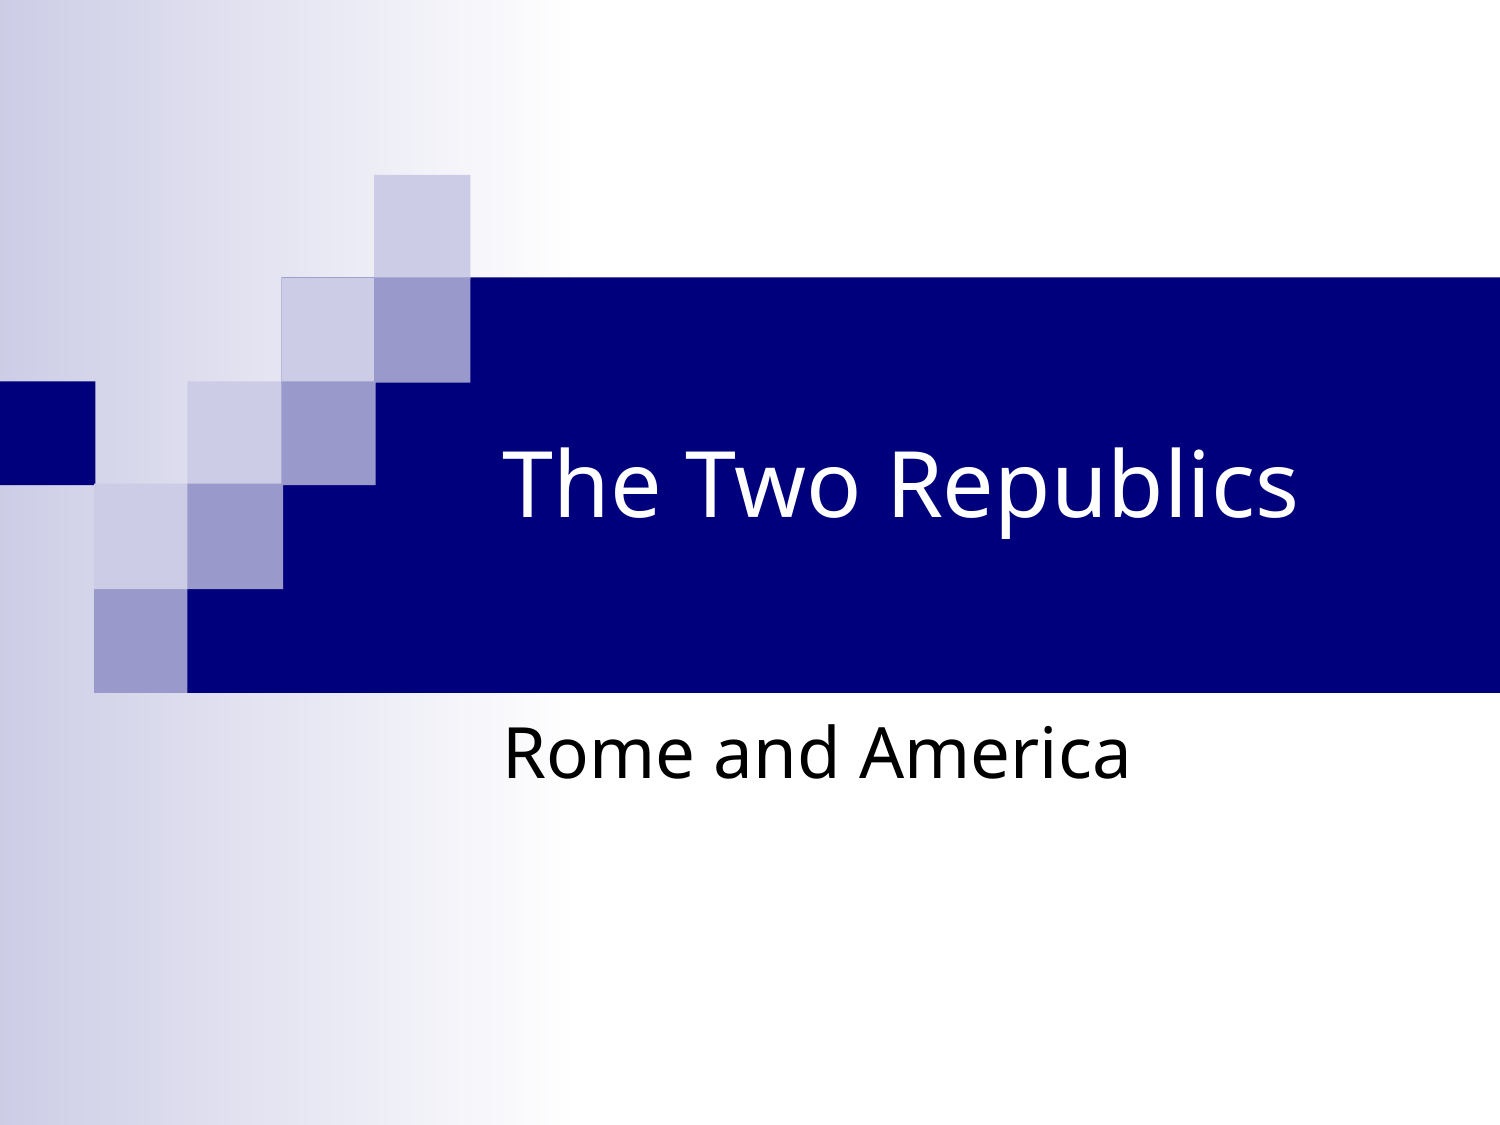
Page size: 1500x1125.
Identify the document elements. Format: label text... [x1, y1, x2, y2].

subtitle Rome and America [487, 699, 1282, 846]
title The Two Republics [487, 299, 1475, 663]
